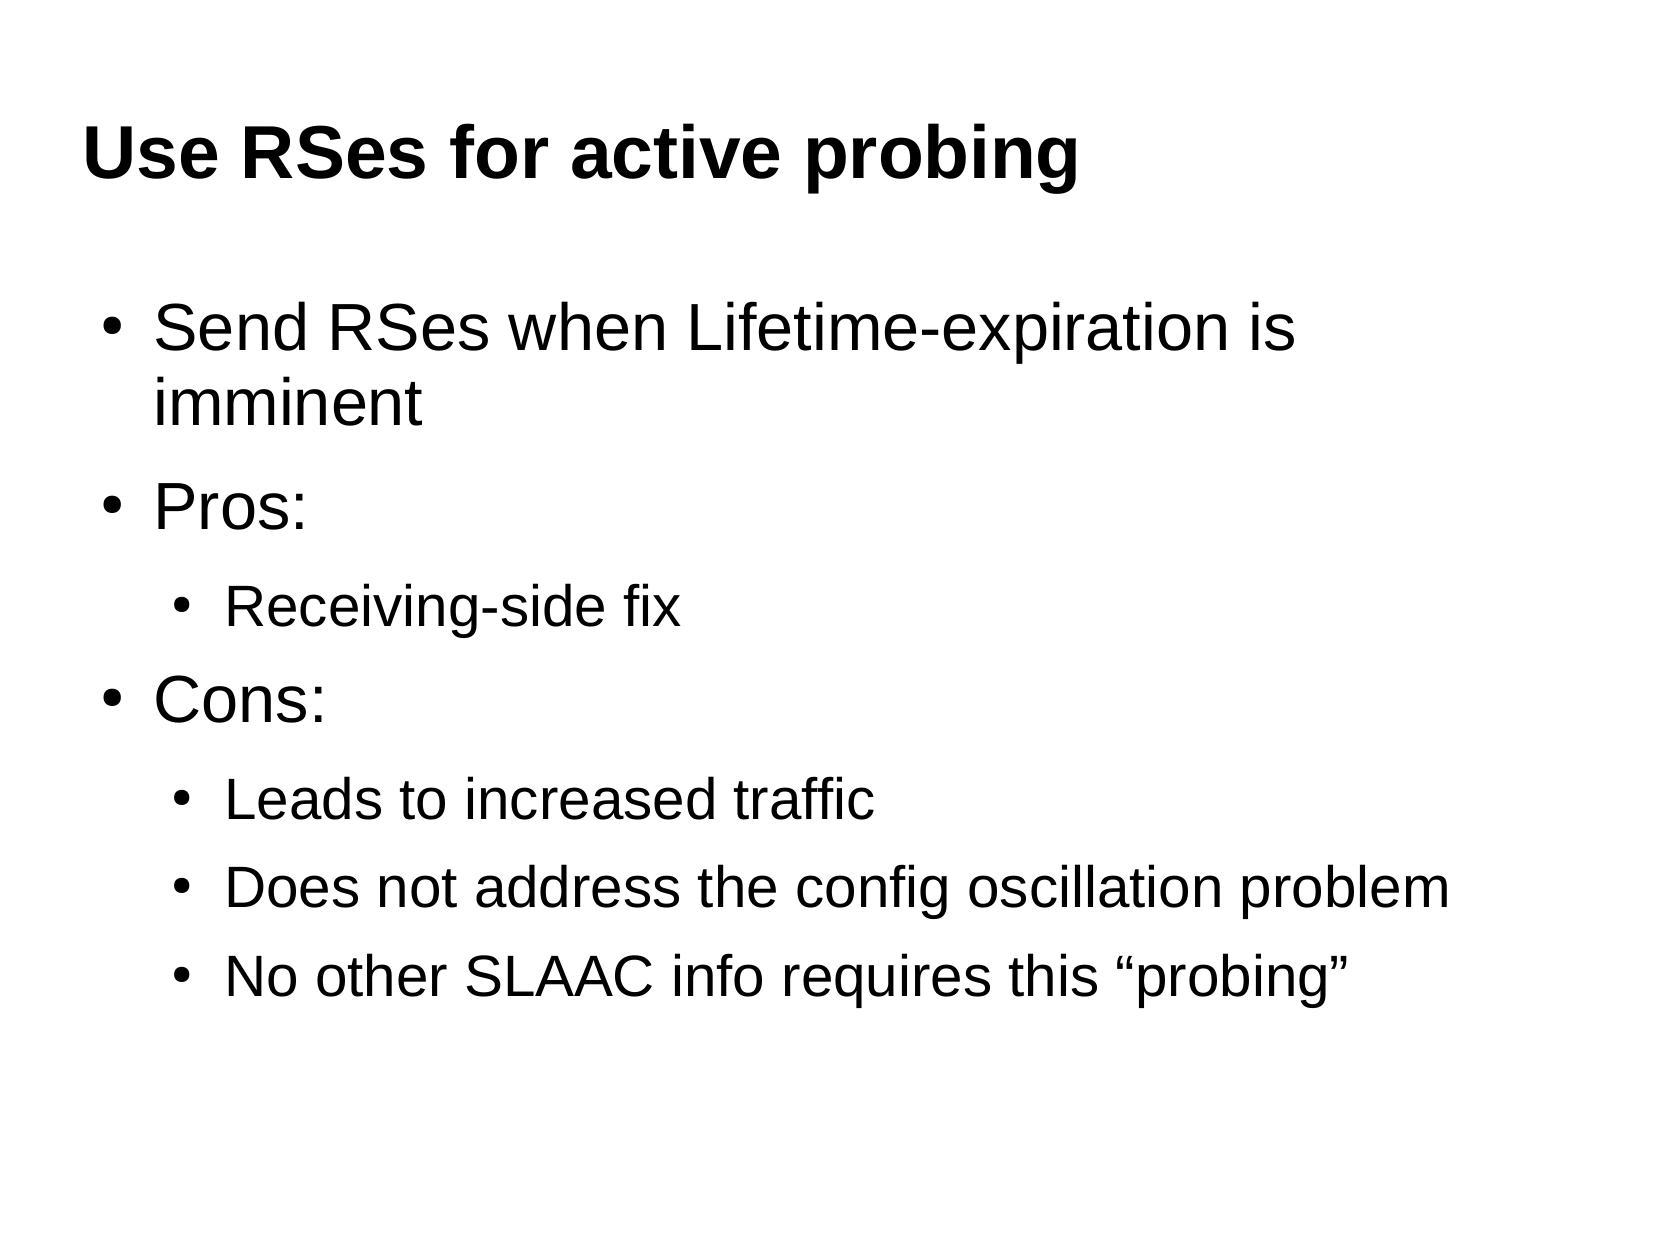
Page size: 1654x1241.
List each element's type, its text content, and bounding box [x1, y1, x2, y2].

list Send RSes when Lifetime-expiration is imminent Pros: Receiving-side fix Cons: Leads to increased traffic Does not address the config oscillation problem No other SLAAC info requires this “probing” [82, 290, 1571, 1109]
title Use RSes for active probing [82, 49, 1571, 257]
